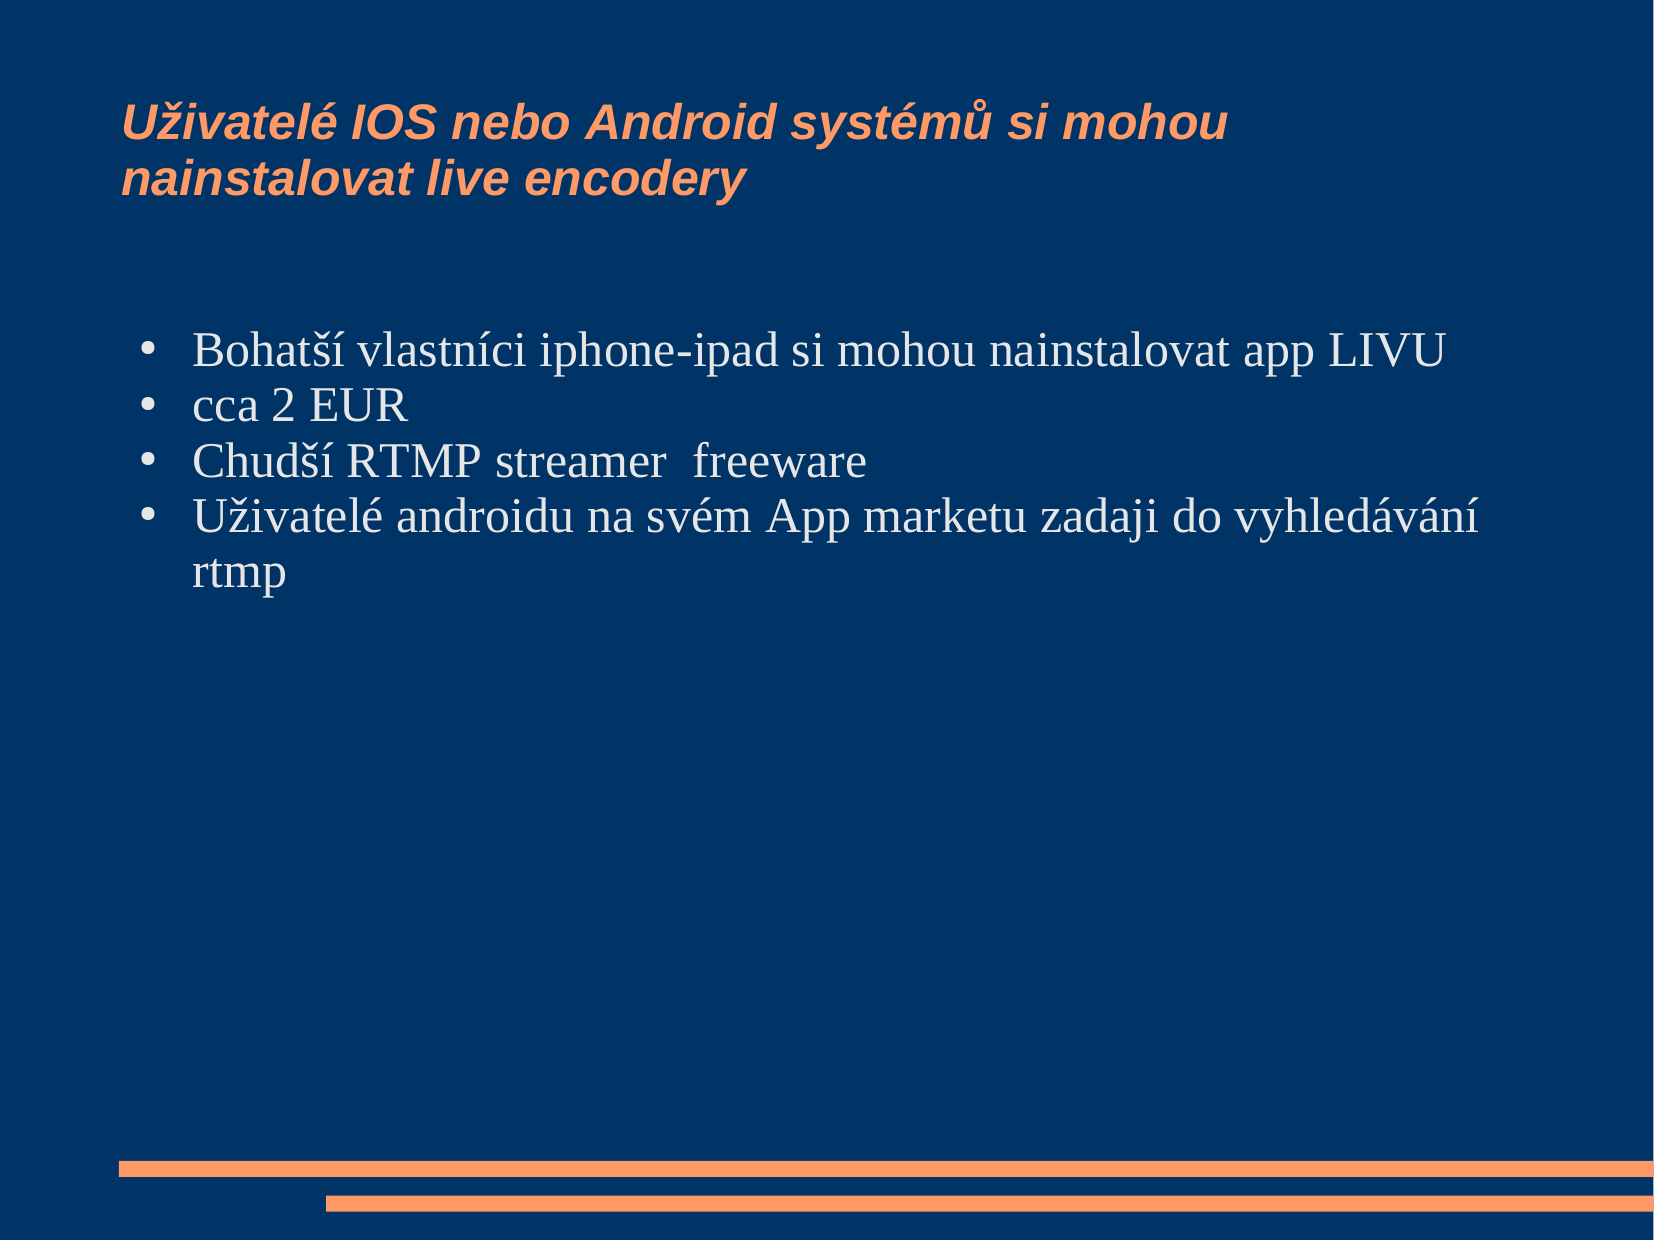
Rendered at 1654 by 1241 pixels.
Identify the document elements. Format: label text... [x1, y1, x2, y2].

list Bohatší vlastníci iphone-ipad si mohou nainstalovat app LIVU cca 2 EUR Chudší RTMP streamer freeware Uživatelé androidu na svém App marketu zadaji do vyhledávání rtmp [121, 322, 1561, 1132]
title Uživatelé IOS nebo Android systémů si mohou nainstalovat live encodery [121, 46, 1534, 254]
